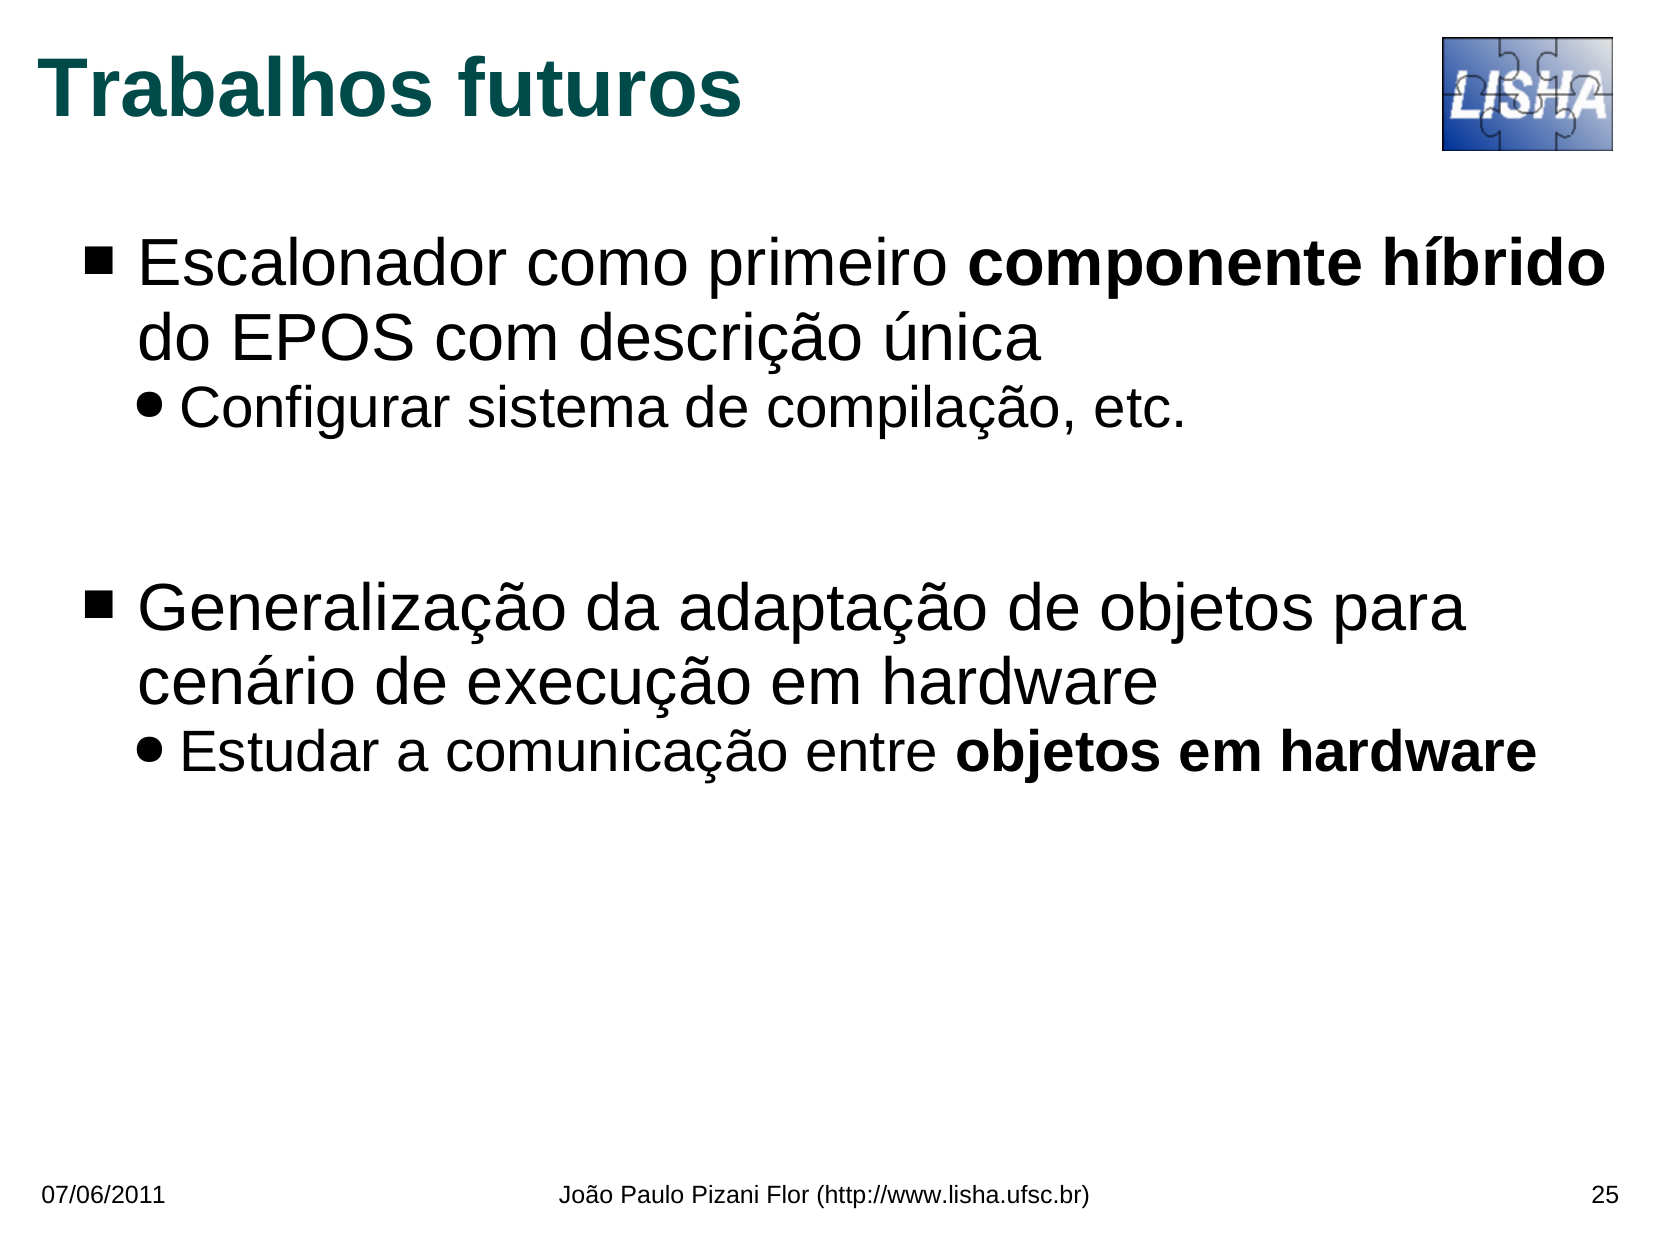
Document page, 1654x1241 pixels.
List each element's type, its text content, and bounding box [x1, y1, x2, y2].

picture [1442, 37, 1613, 151]
title Trabalhos futuros [37, 37, 1426, 151]
list Escalonador como primeiro componente híbrido do EPOS com descrição única Configurar sistema de compilação, etc. Generalização da adaptação de objetos para cenário de execução em hardware Estudar a comunicação entre objetos em hardware [37, 225, 1613, 1163]
